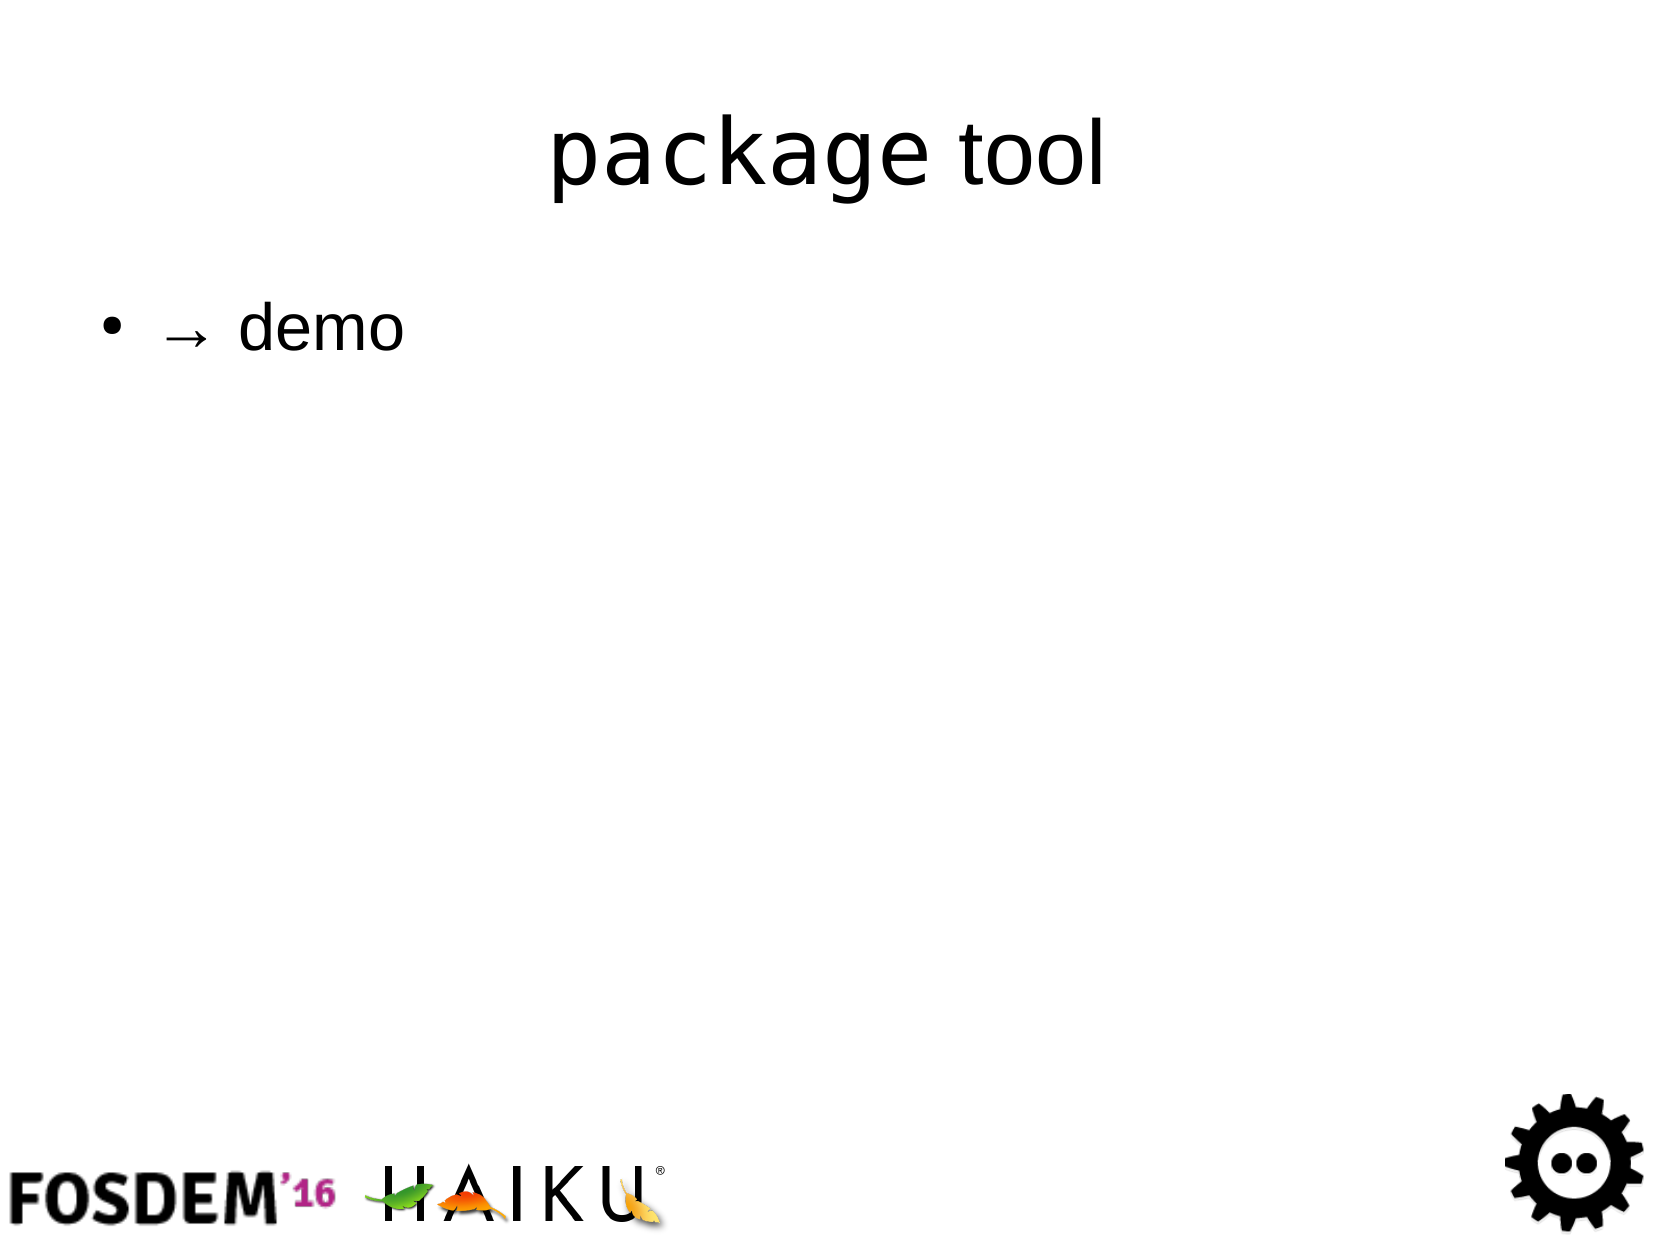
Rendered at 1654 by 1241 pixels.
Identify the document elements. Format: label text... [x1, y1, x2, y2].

list → demo [82, 290, 1571, 1010]
picture [363, 1163, 670, 1235]
picture [0, 1152, 350, 1241]
picture [1505, 1094, 1648, 1235]
title package tool [82, 49, 1571, 257]
